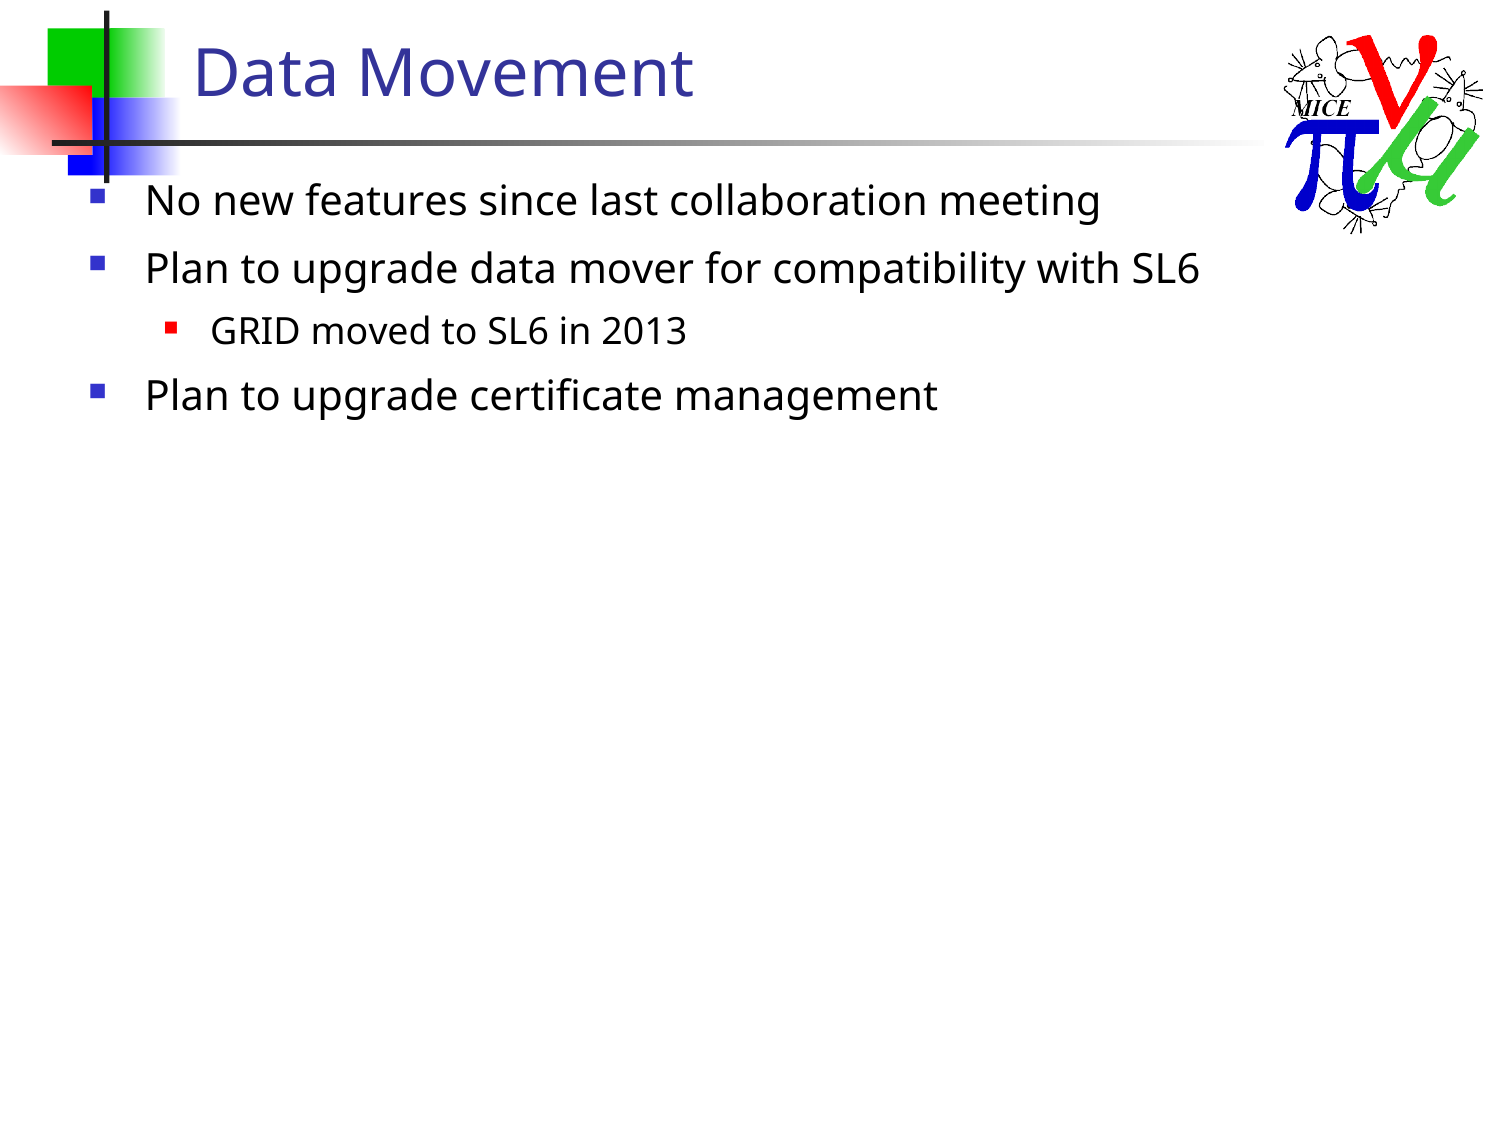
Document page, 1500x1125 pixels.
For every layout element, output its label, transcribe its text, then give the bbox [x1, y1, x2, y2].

picture [1264, 5, 1500, 251]
list No new features since last collaboration meeting Plan to upgrade data mover for compatibility with SL6 GRID moved to SL6 in 2013 Plan to upgrade certificate management [88, 170, 1293, 914]
title Data Movement [191, 0, 1471, 164]
